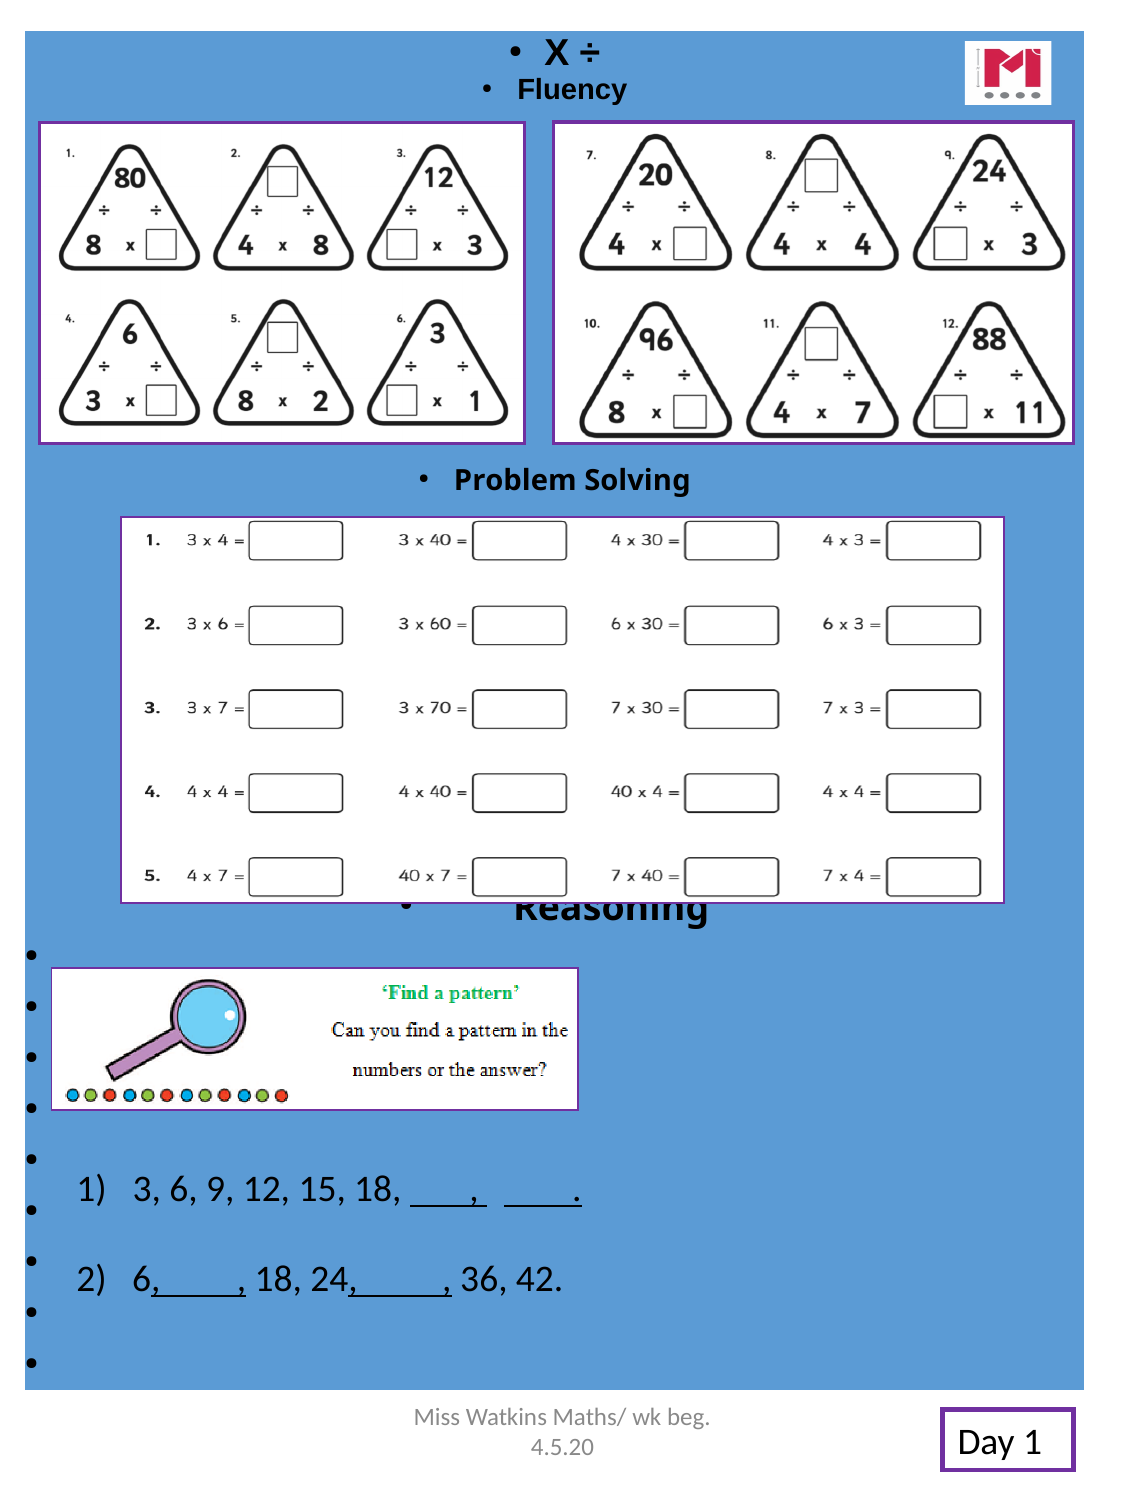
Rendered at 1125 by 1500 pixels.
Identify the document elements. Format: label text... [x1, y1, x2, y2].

picture [554, 123, 1073, 442]
text_box Day 1 [942, 1409, 1074, 1471]
picture [964, 41, 1052, 105]
table_header X ÷ Fluency [25, 31, 1084, 460]
picture [121, 517, 1004, 903]
text_box 3, 6, 9, 12, 15, 18, , . 2) 6, , 18, 24, , 36, 42. [61, 1156, 642, 1309]
table_cell Reasoning [25, 880, 1084, 1390]
table_cell Problem Solving [25, 460, 1084, 880]
text_box Miss Watkins Maths/ wk beg. 4.5.20 [384, 1390, 741, 1471]
picture [52, 968, 578, 1110]
picture [40, 123, 523, 442]
